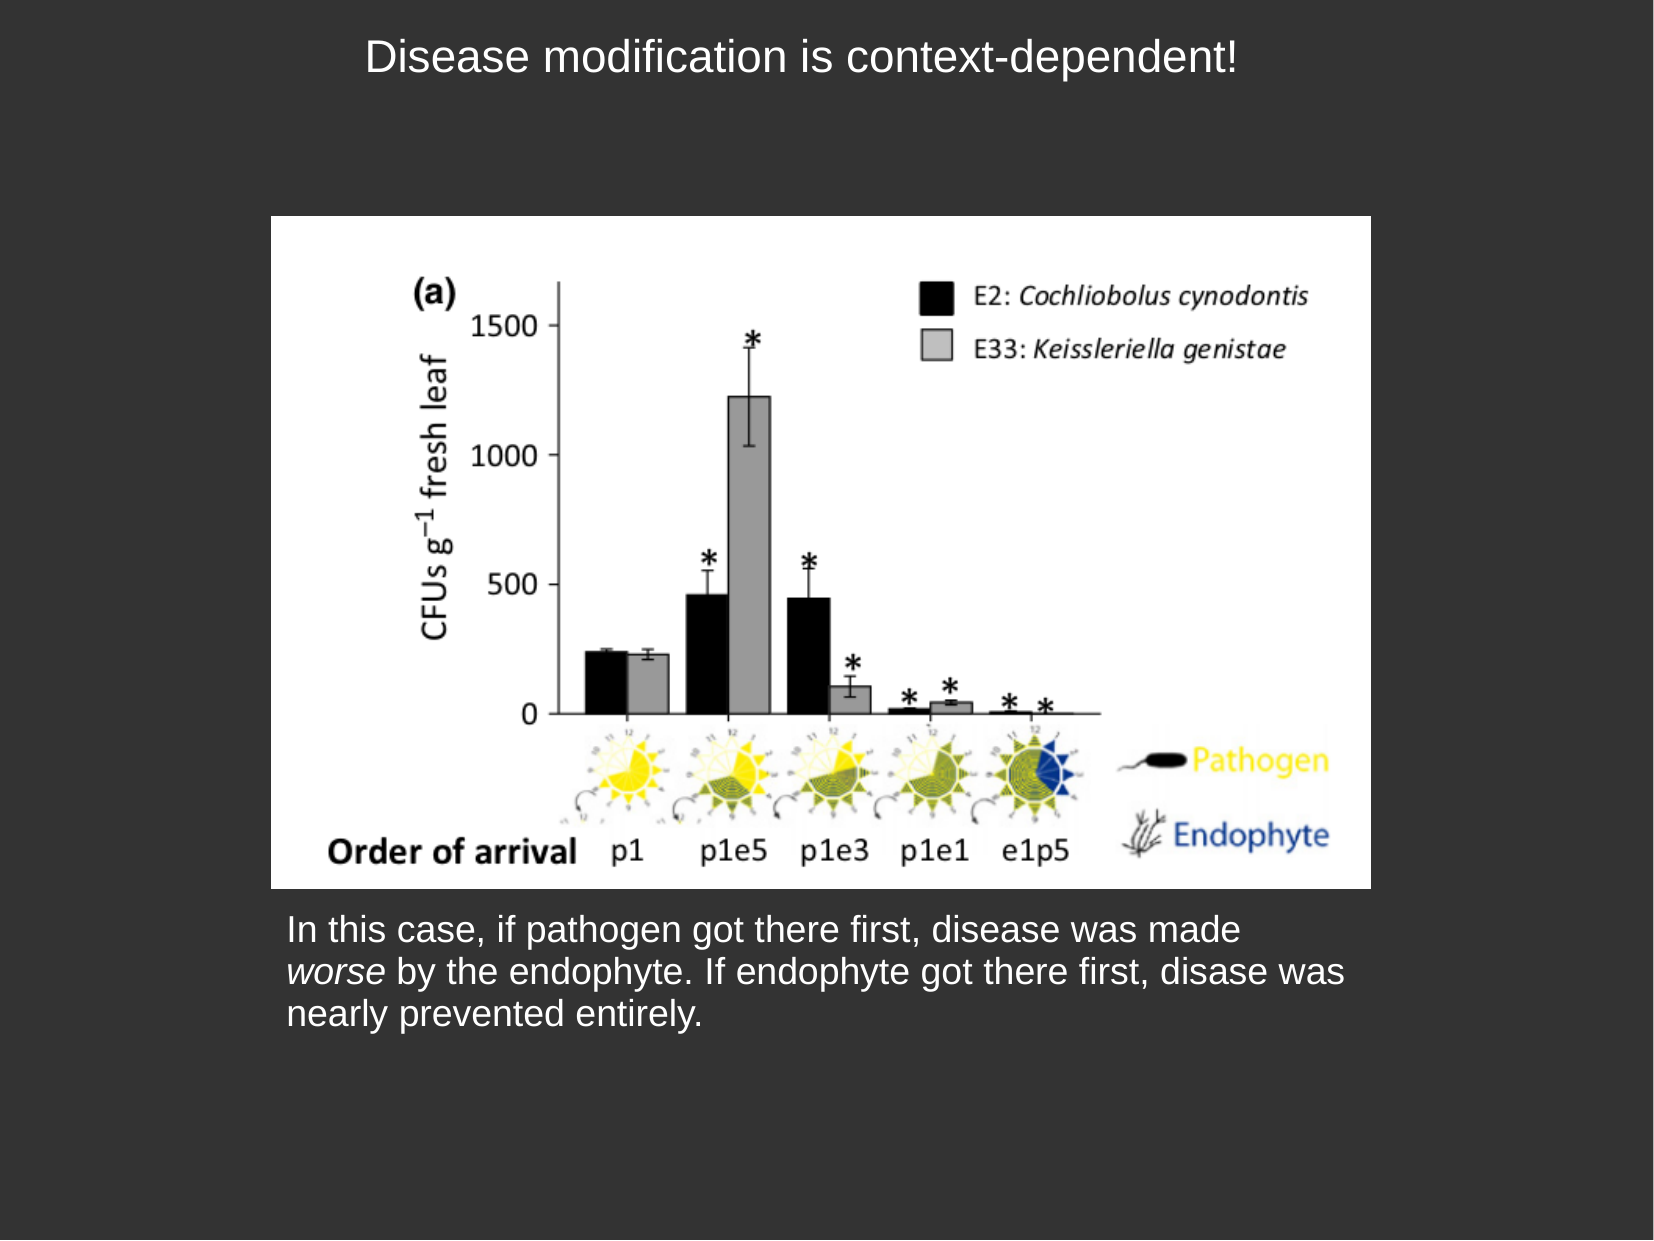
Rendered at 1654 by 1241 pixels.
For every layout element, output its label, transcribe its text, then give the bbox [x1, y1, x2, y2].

text_box In this case, if pathogen got there first, disease was made worse by the endophyte. If endophyte got there first, disase was nearly prevented entirely. [271, 900, 1366, 1042]
picture [271, 216, 1371, 889]
text_box Disease modification is context-dependent! [106, 23, 1498, 90]
